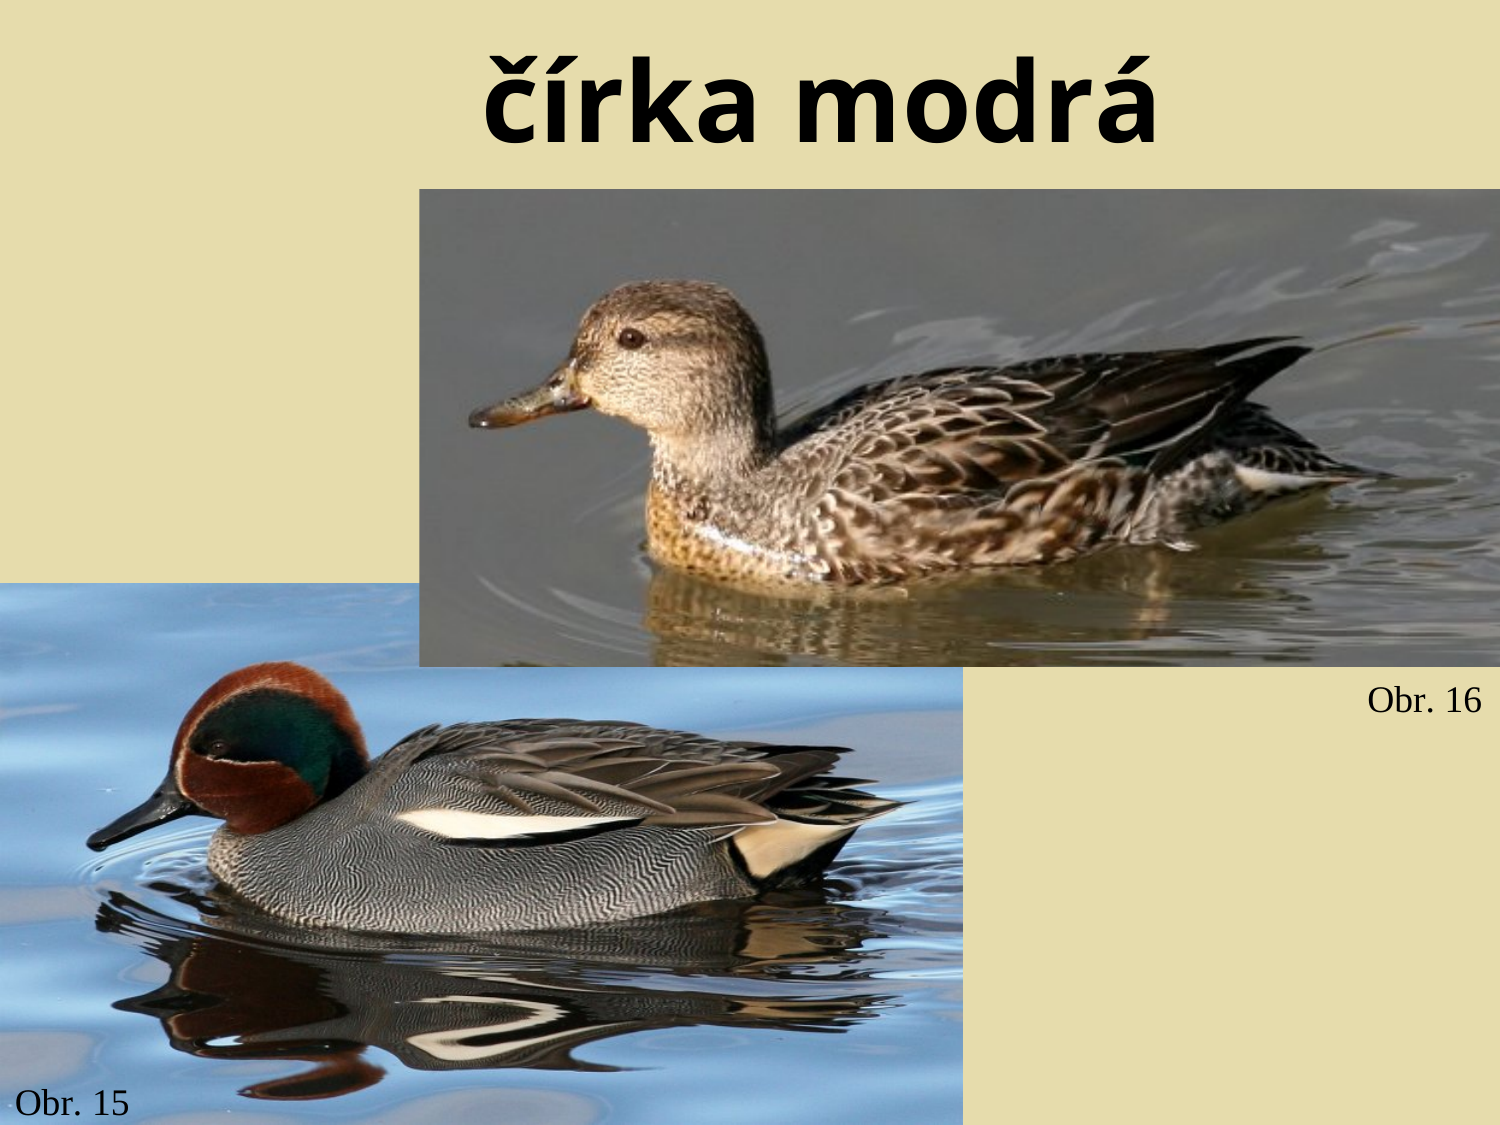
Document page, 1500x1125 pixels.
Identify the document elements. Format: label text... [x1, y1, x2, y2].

text_box Obr. 15 [0, 1070, 172, 1125]
picture [0, 189, 1500, 1125]
text_box Obr. 16 [1305, 667, 1500, 728]
title čírka modrá [183, 0, 1462, 173]
